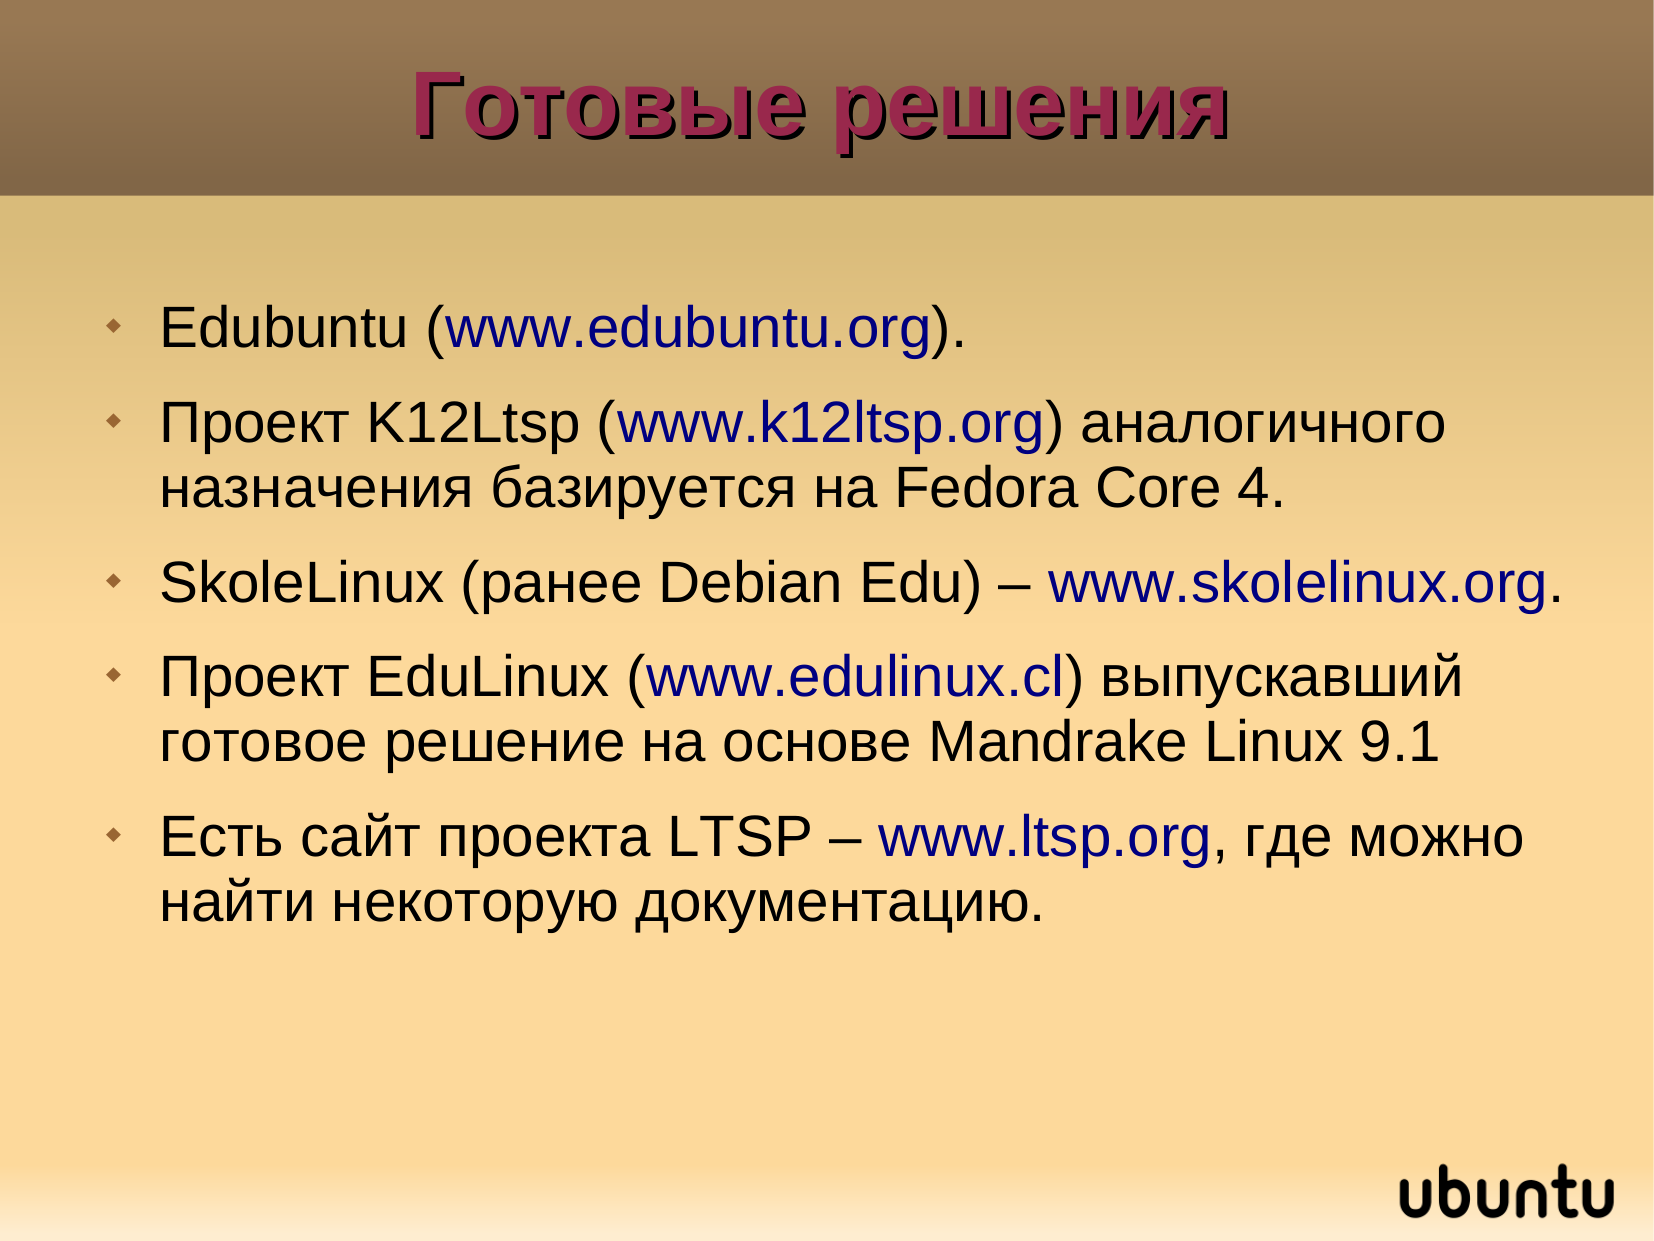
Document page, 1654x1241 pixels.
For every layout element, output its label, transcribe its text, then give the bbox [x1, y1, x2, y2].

picture [0, 0, 1654, 1241]
list Edubuntu (www.edubuntu.org). Проект K12Ltsp (www.k12ltsp.org) аналогичного назначения базируется на Fedora Core 4. SkoleLinux (ранее Debian Edu) – www.skolelinux.org. Проект EduLinux (www.edulinux.cl) выпускавший готовое решение на основе Mandrake Linux 9.1 Есть сайт проекта LTSP – www.ltsp.org, где можно найти некоторую документацию. [88, 295, 1577, 1124]
title Готовые решения [76, 7, 1565, 200]
